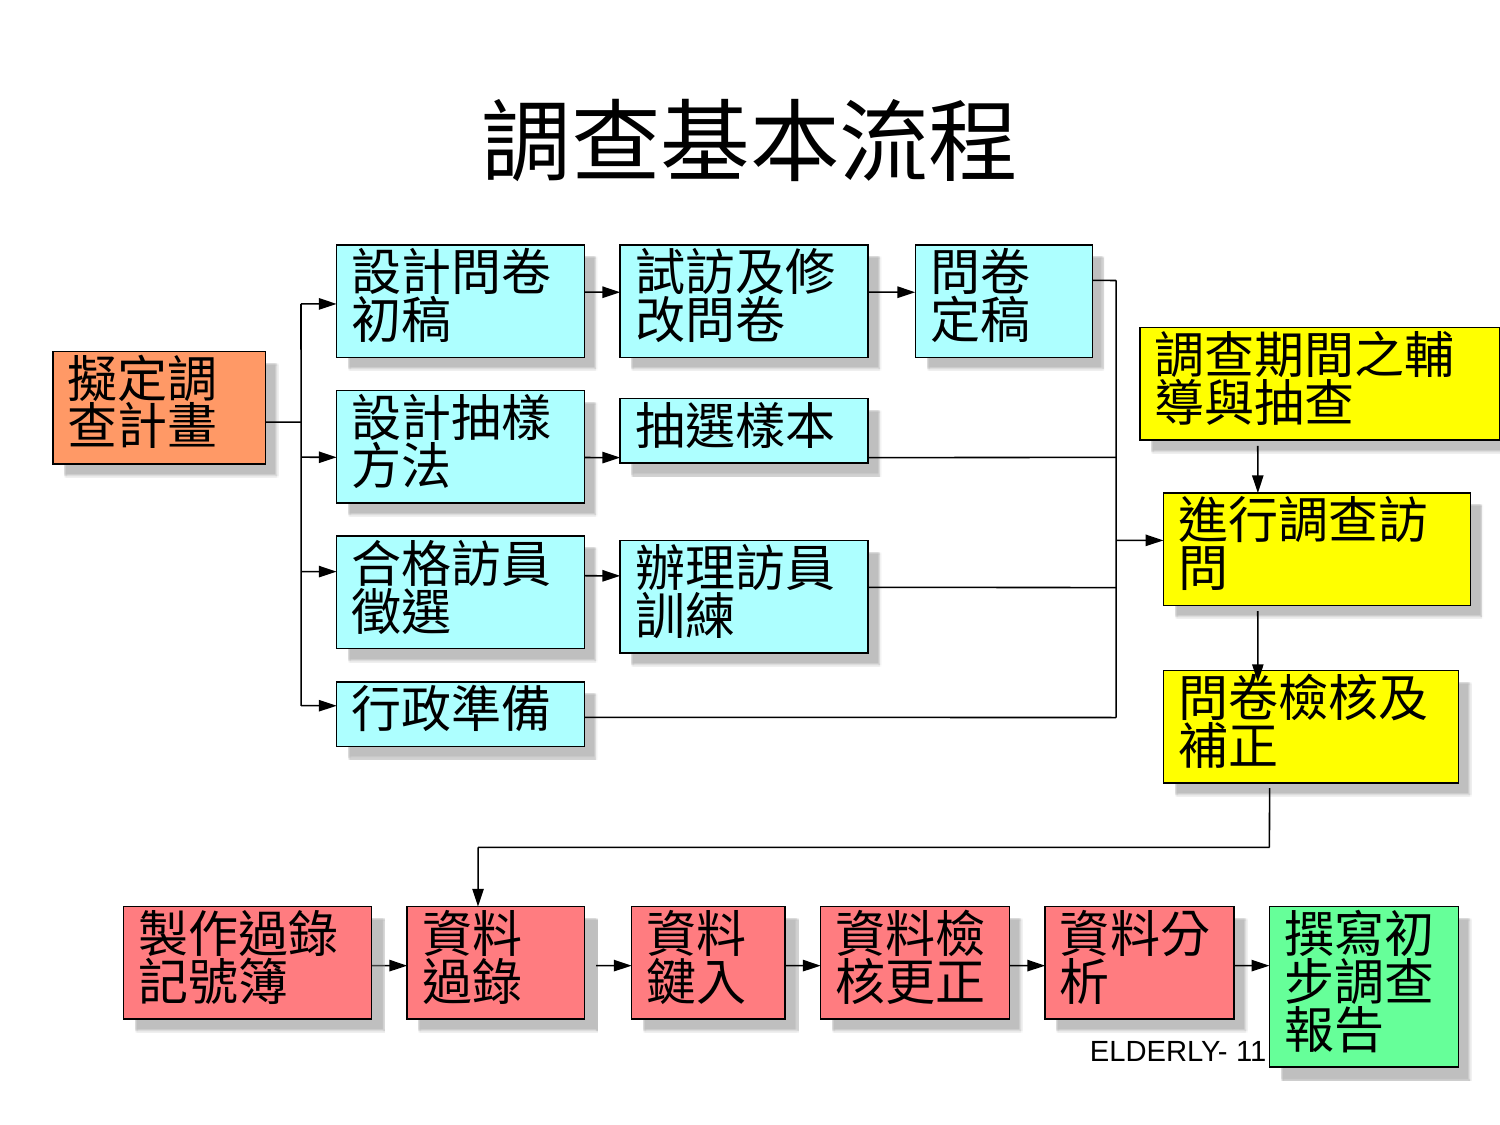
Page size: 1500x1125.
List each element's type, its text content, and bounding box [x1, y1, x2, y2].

text_box 設計抽樣方法 [336, 390, 585, 504]
text_box ELDERLY- [1074, 1024, 1426, 1103]
text_box 資料檢核更正 [820, 906, 1010, 1019]
text_box 資料分析 [1045, 906, 1235, 1019]
text_box 試訪及修改問卷 [620, 245, 869, 358]
text_box 抽選樣本 [620, 398, 869, 464]
text_box 辦理訪員訓練 [620, 540, 869, 653]
text_box 資料鍵入 [631, 906, 786, 1019]
text_box 調查期間之輔導與抽查 [1139, 327, 1500, 441]
text_box 撰寫初步調查報告 [1269, 906, 1459, 1067]
text_box 設計問卷初稿 [336, 245, 585, 358]
text_box 行政準備 [336, 682, 585, 747]
title 調查基本流程 [75, 45, 1426, 233]
text_box 進行調查訪問 [1163, 492, 1471, 606]
text_box 資料過錄 [407, 906, 585, 1019]
text_box 擬定調查計畫 [52, 351, 266, 464]
text_box 製作過錄記號簿 [123, 906, 372, 1019]
text_box 問卷定稿 [915, 245, 1093, 358]
text_box 問卷檢核及補正 [1163, 670, 1459, 783]
text_box 合格訪員徵選 [336, 536, 585, 649]
